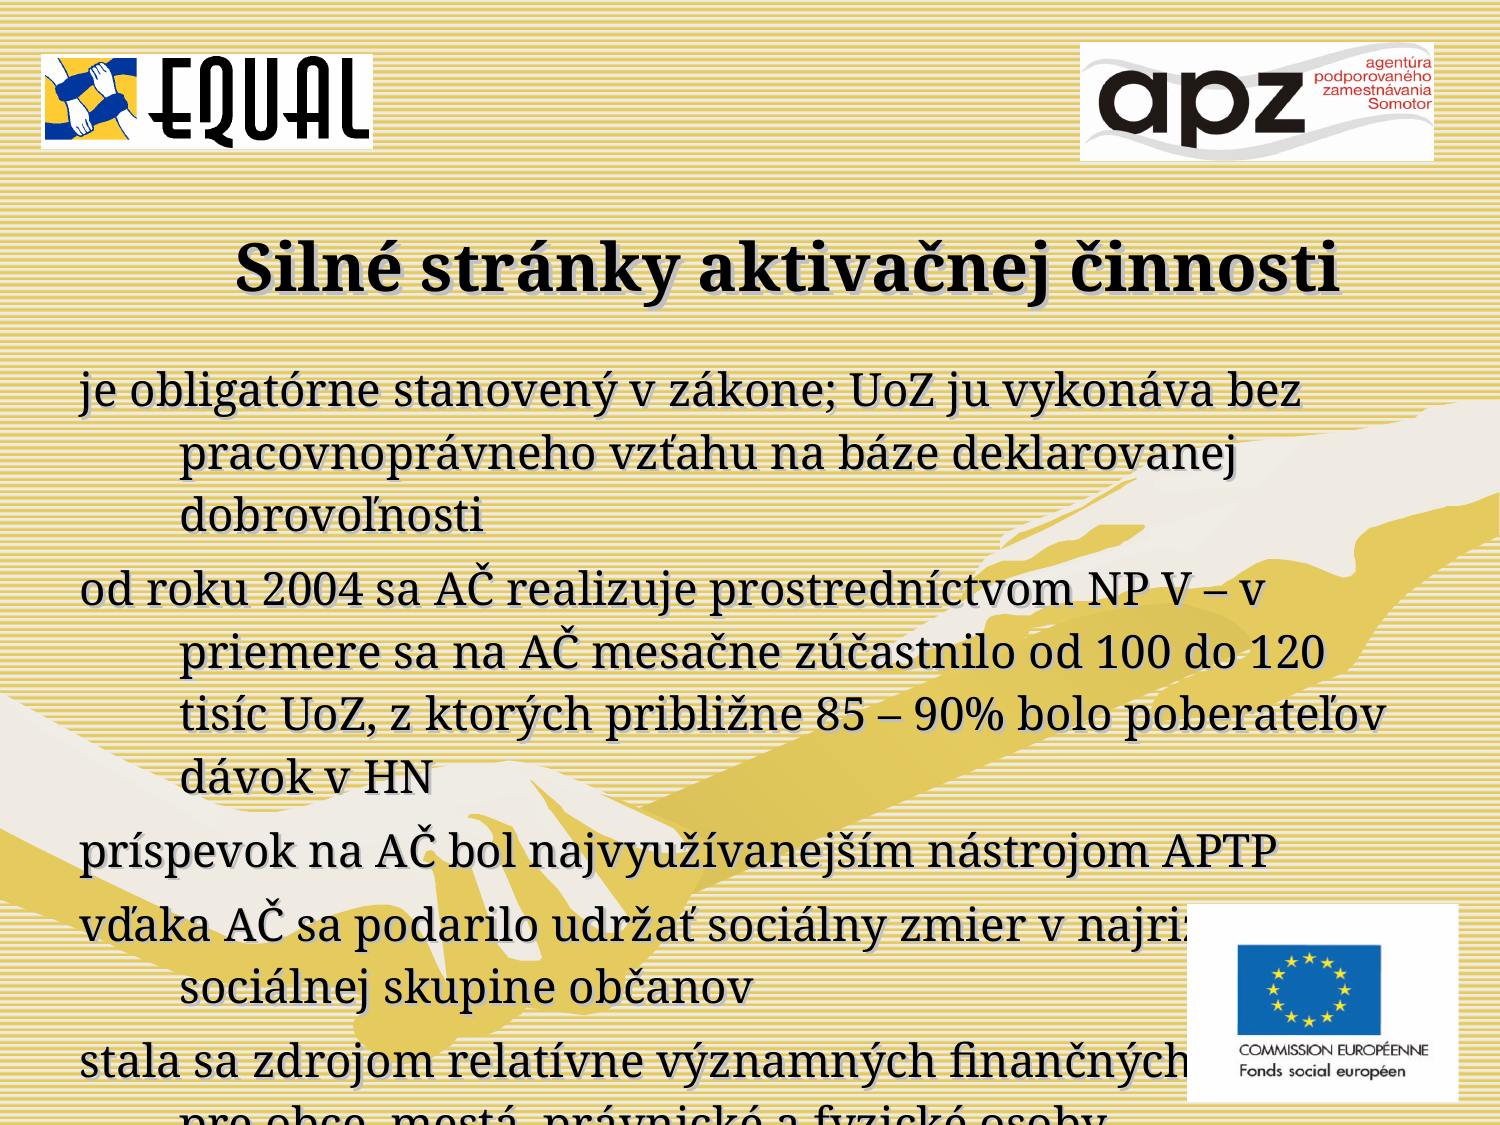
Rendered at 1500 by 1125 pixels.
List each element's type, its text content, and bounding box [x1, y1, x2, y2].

picture [1036, 1119, 1045, 1125]
picture [274, 1119, 284, 1125]
picture [0, 536, 1500, 1125]
picture [329, 1119, 339, 1125]
picture [304, 1120, 312, 1125]
picture [351, 1119, 360, 1125]
picture [825, 1117, 836, 1125]
picture [416, 1120, 424, 1125]
picture [699, 1119, 709, 1125]
picture [903, 1119, 913, 1125]
picture [952, 1119, 961, 1125]
picture [238, 1119, 246, 1125]
picture [402, 1120, 410, 1125]
picture [192, 1120, 200, 1125]
picture [442, 1119, 451, 1125]
list je obligatórne stanovený v zákone; UoZ ju vykonáva bez pracovnoprávneho vzťahu na báze deklarovanej dobrovoľnosti od roku 2004 sa AČ realizuje prostredníctvom NP V – v priemere sa na AČ mesačne zúčastnilo od 100 do 120 tisíc UoZ, z ktorých približne 85 – 90% bolo poberateľov dávok v HN príspevok na AČ bol najvyužívanejším nástrojom APTP vďaka AČ sa podarilo udržať sociálny zmier v najrizikovejšej sociálnej skupine občanov stala sa zdrojom relatívne významných finančných zdrojov pre obce, mestá, právnické a fyzické osoby [64, 349, 1415, 1104]
picture [748, 1119, 757, 1125]
picture [989, 1119, 998, 1125]
picture [0, 0, 1500, 726]
picture [854, 1119, 869, 1125]
picture [1065, 1120, 1074, 1125]
picture [556, 1120, 564, 1125]
title Silné stránky aktivačnej činnosti [64, 117, 1388, 347]
